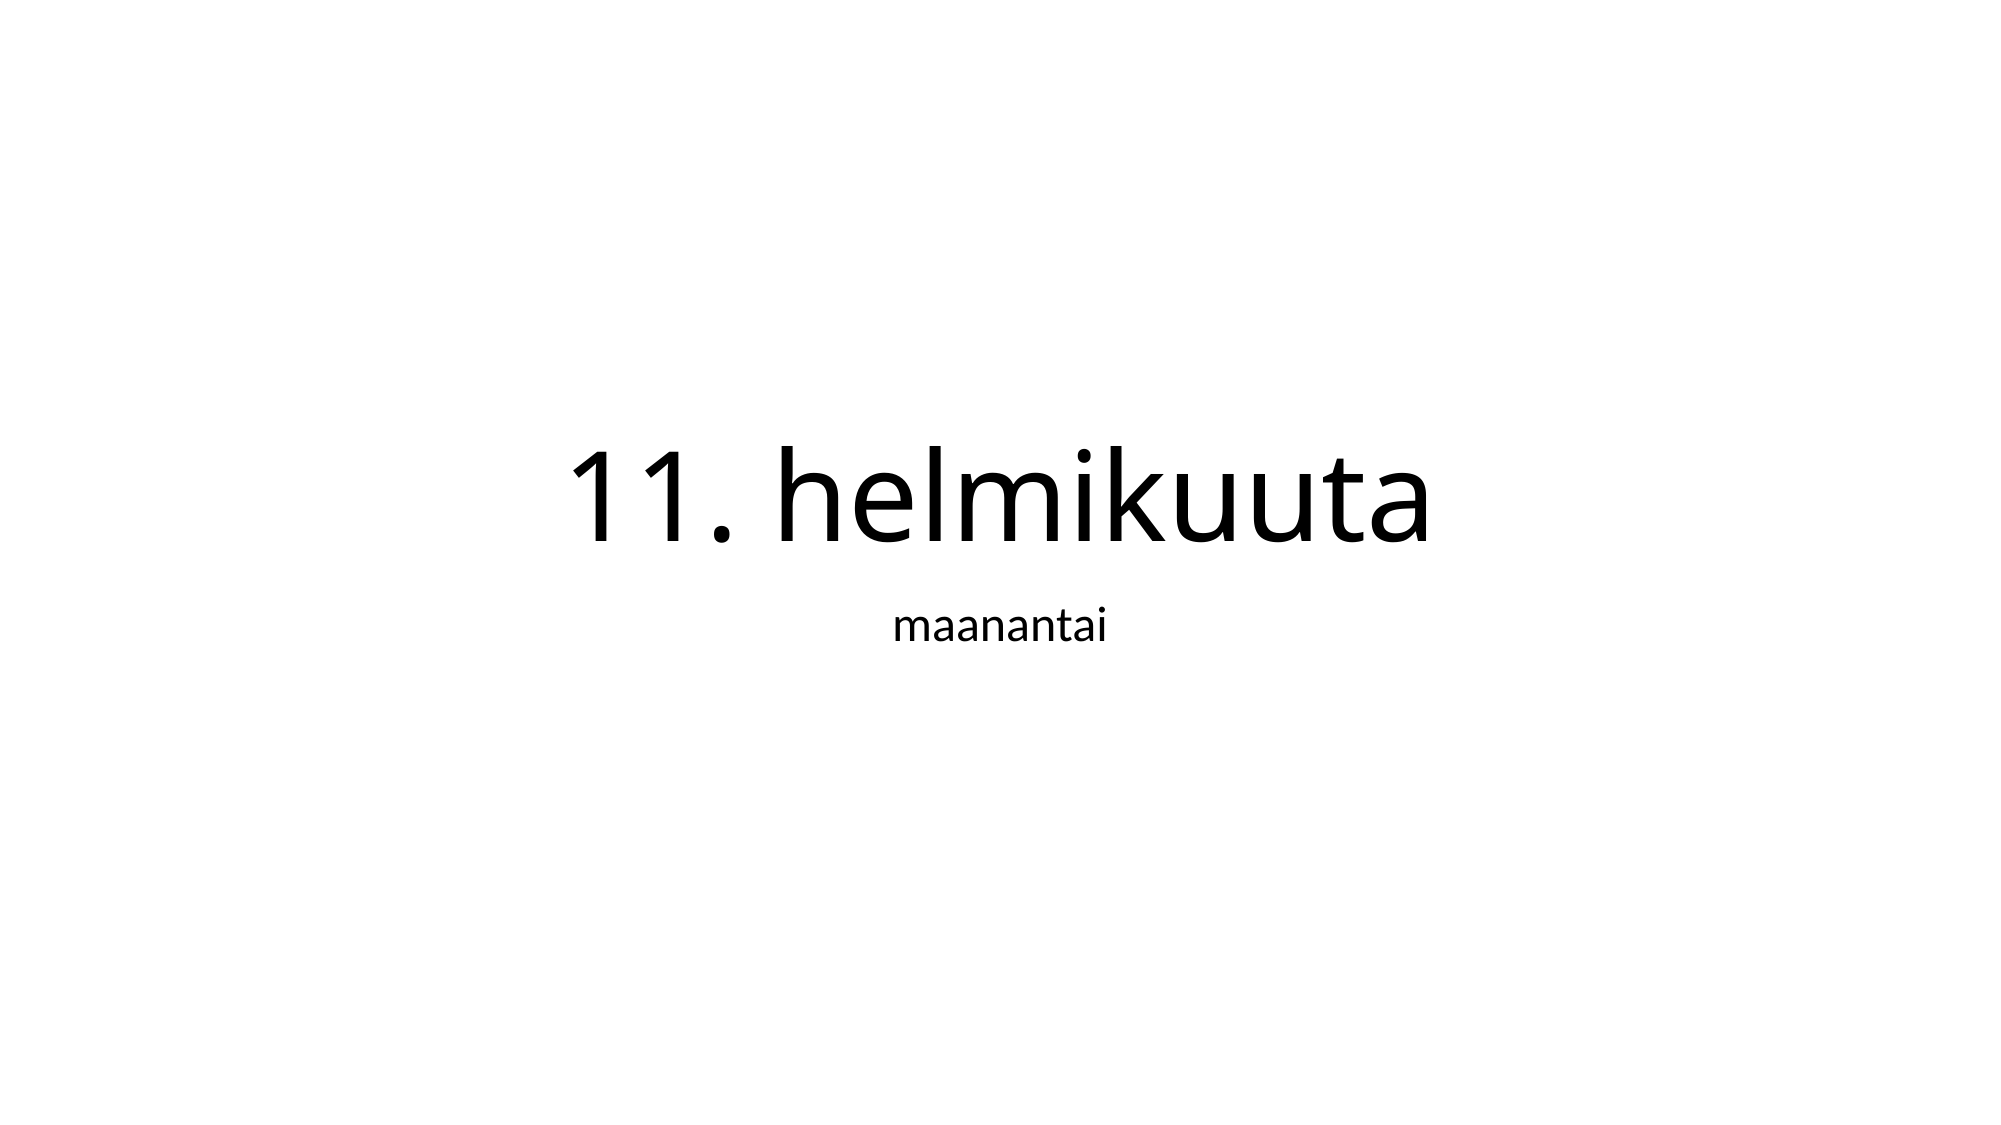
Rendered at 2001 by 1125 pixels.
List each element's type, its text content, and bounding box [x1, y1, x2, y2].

title 11. helmikuuta [249, 184, 1750, 576]
subtitle maanantai [249, 590, 1750, 863]
